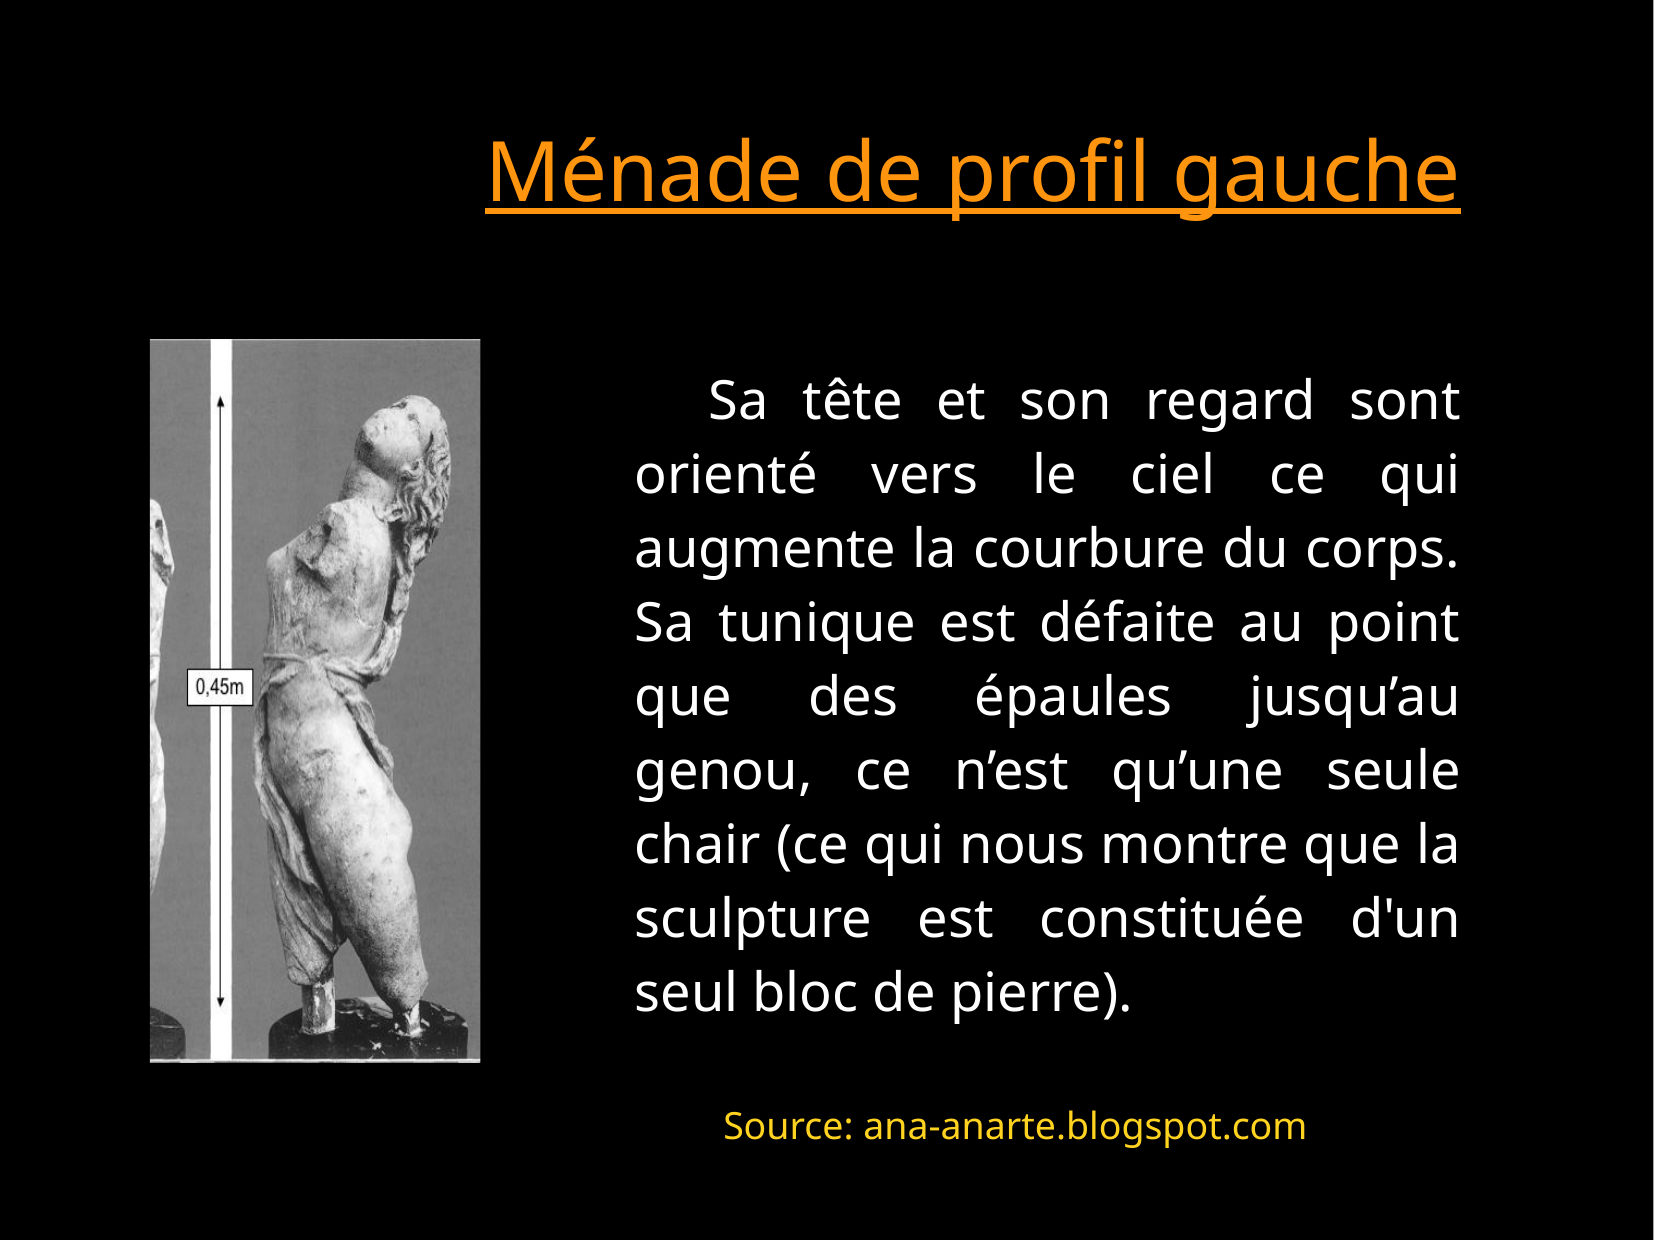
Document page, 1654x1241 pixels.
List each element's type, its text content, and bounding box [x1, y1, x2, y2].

title Ménade de profil gauche [82, 56, 1571, 250]
picture [149, 339, 481, 1063]
text_box Sa tête et son regard sont orienté vers le ciel ce qui augmente la courbure du corps. Sa tunique est défaite au point que des épaules jusqu’au genou, ce n’est qu’une seule chair (ce qui nous montre que la sculpture est constituée d'un seul bloc de pierre). [620, 354, 1477, 1030]
text_box Source: ana-anarte.blogspot.com [708, 1092, 1418, 1160]
